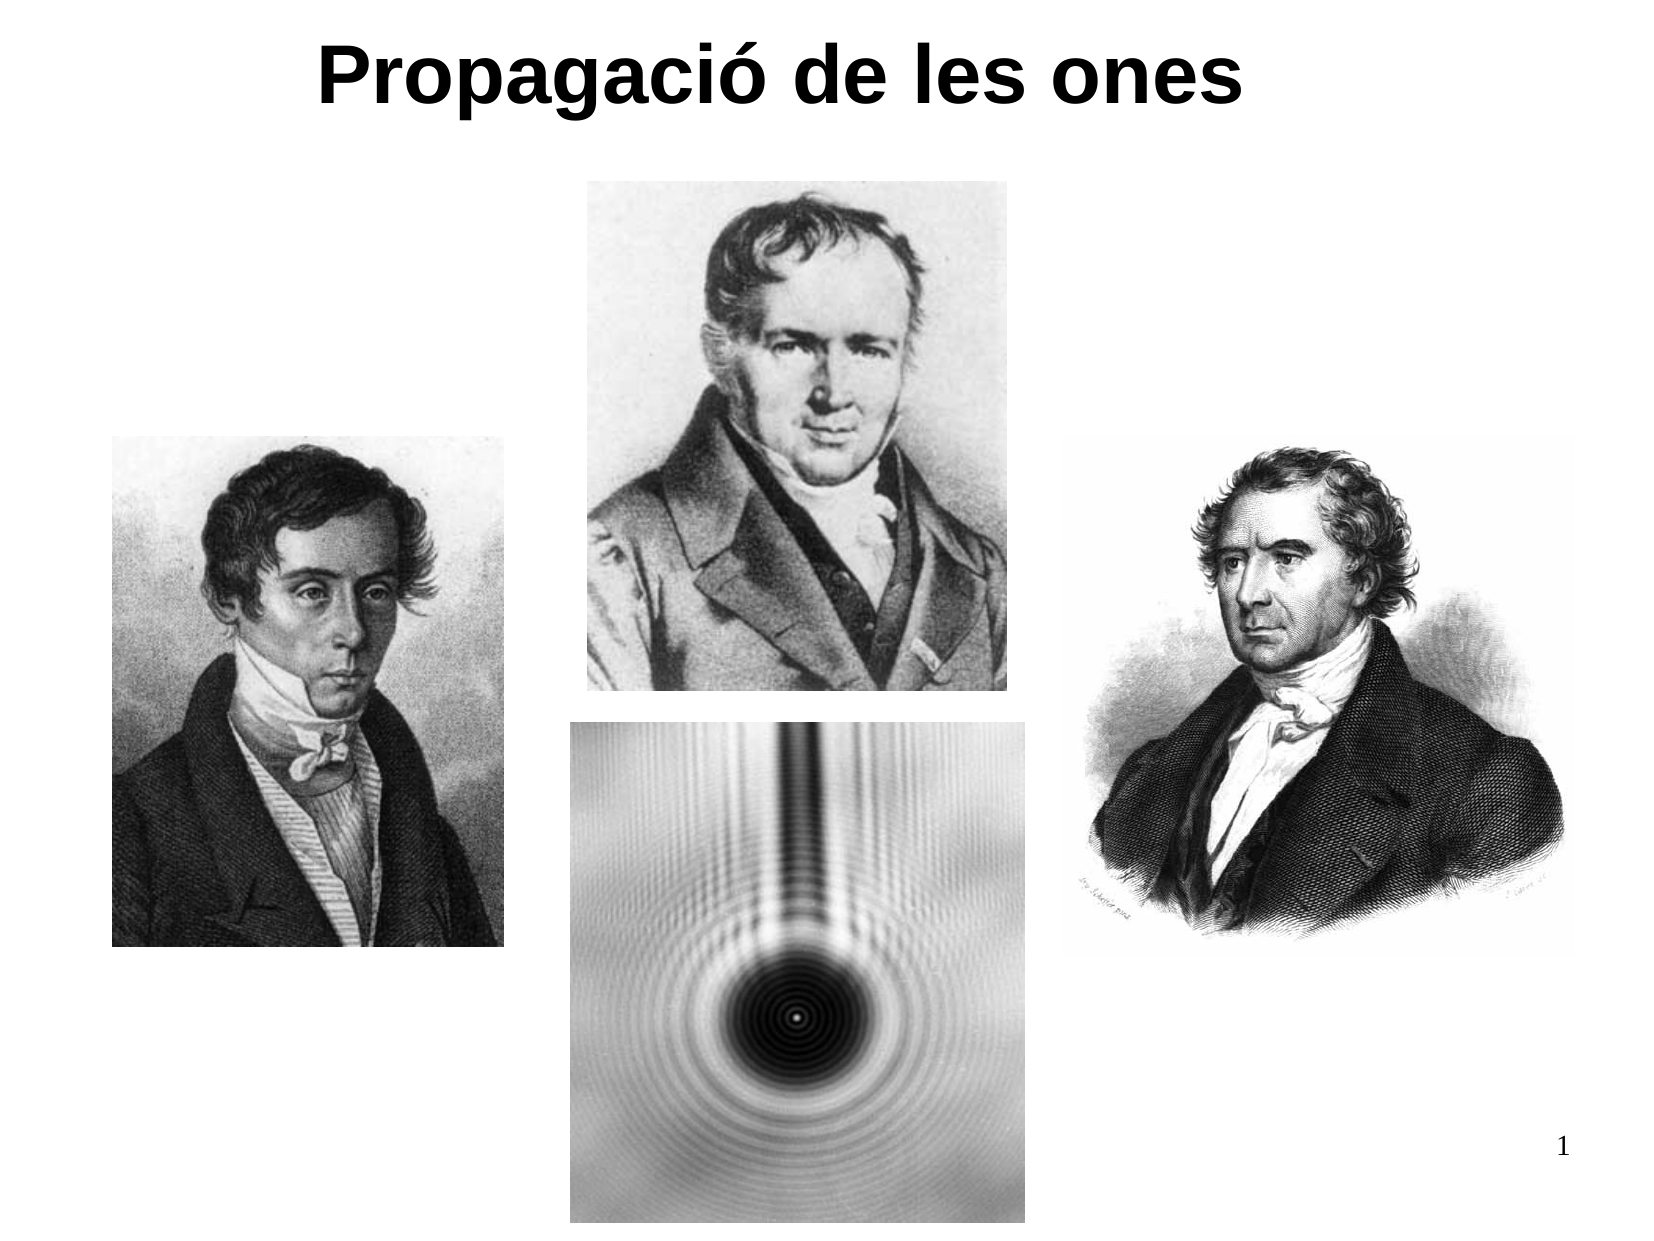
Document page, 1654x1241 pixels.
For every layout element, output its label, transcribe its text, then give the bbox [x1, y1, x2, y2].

picture [570, 722, 1025, 1223]
picture [112, 436, 504, 947]
picture [587, 181, 1007, 691]
text_box Propagació de les ones [301, 21, 1315, 130]
picture [1062, 435, 1574, 957]
